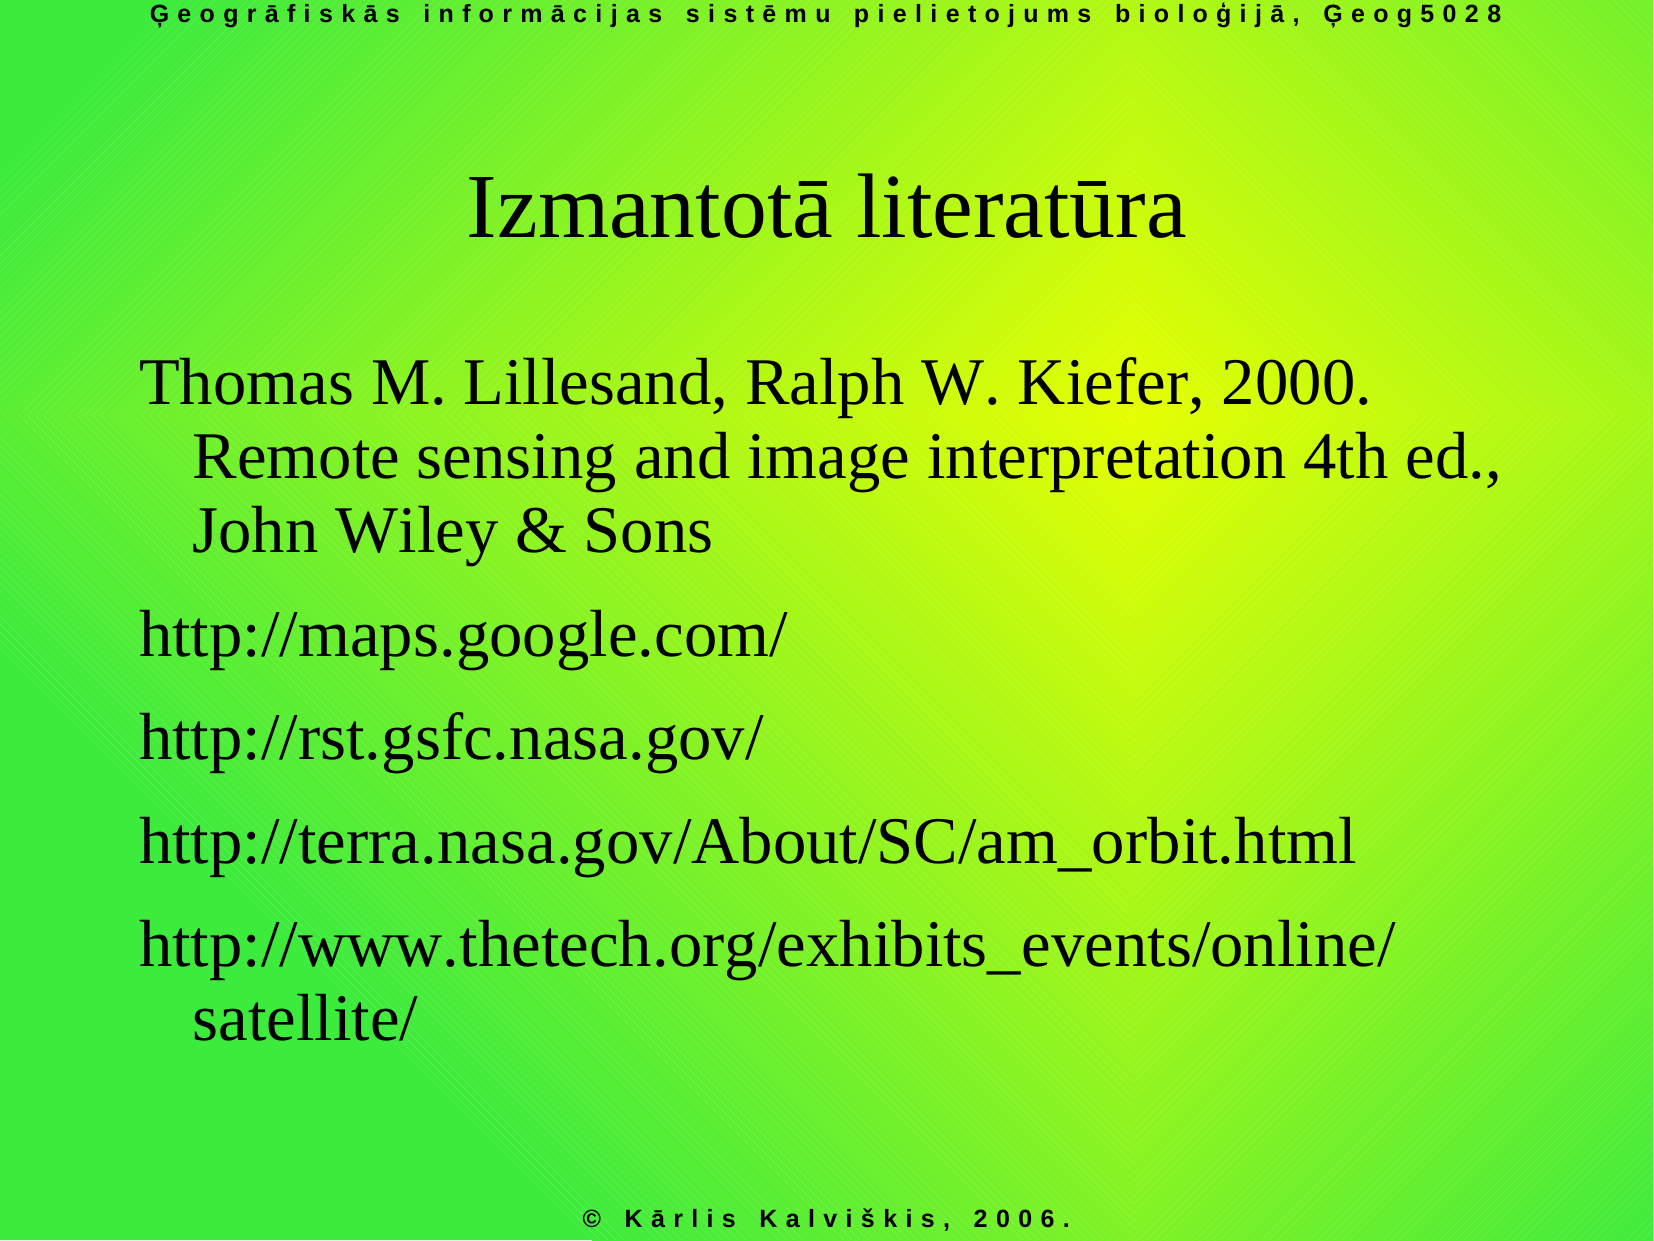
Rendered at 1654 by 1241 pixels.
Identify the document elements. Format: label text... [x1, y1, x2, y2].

list Thomas M. Lillesand, Ralph W. Kiefer, 2000. Remote sensing and image interpretation 4th ed., John Wiley & Sons http://maps.google.com/ http://rst.gsfc.nasa.gov/ http://terra.nasa.gov/About/SC/am_orbit.html http://www.thetech.org/exhibits_events/online/satellite/ [121, 344, 1534, 1127]
title Izmantotā literatūra [121, 102, 1534, 311]
